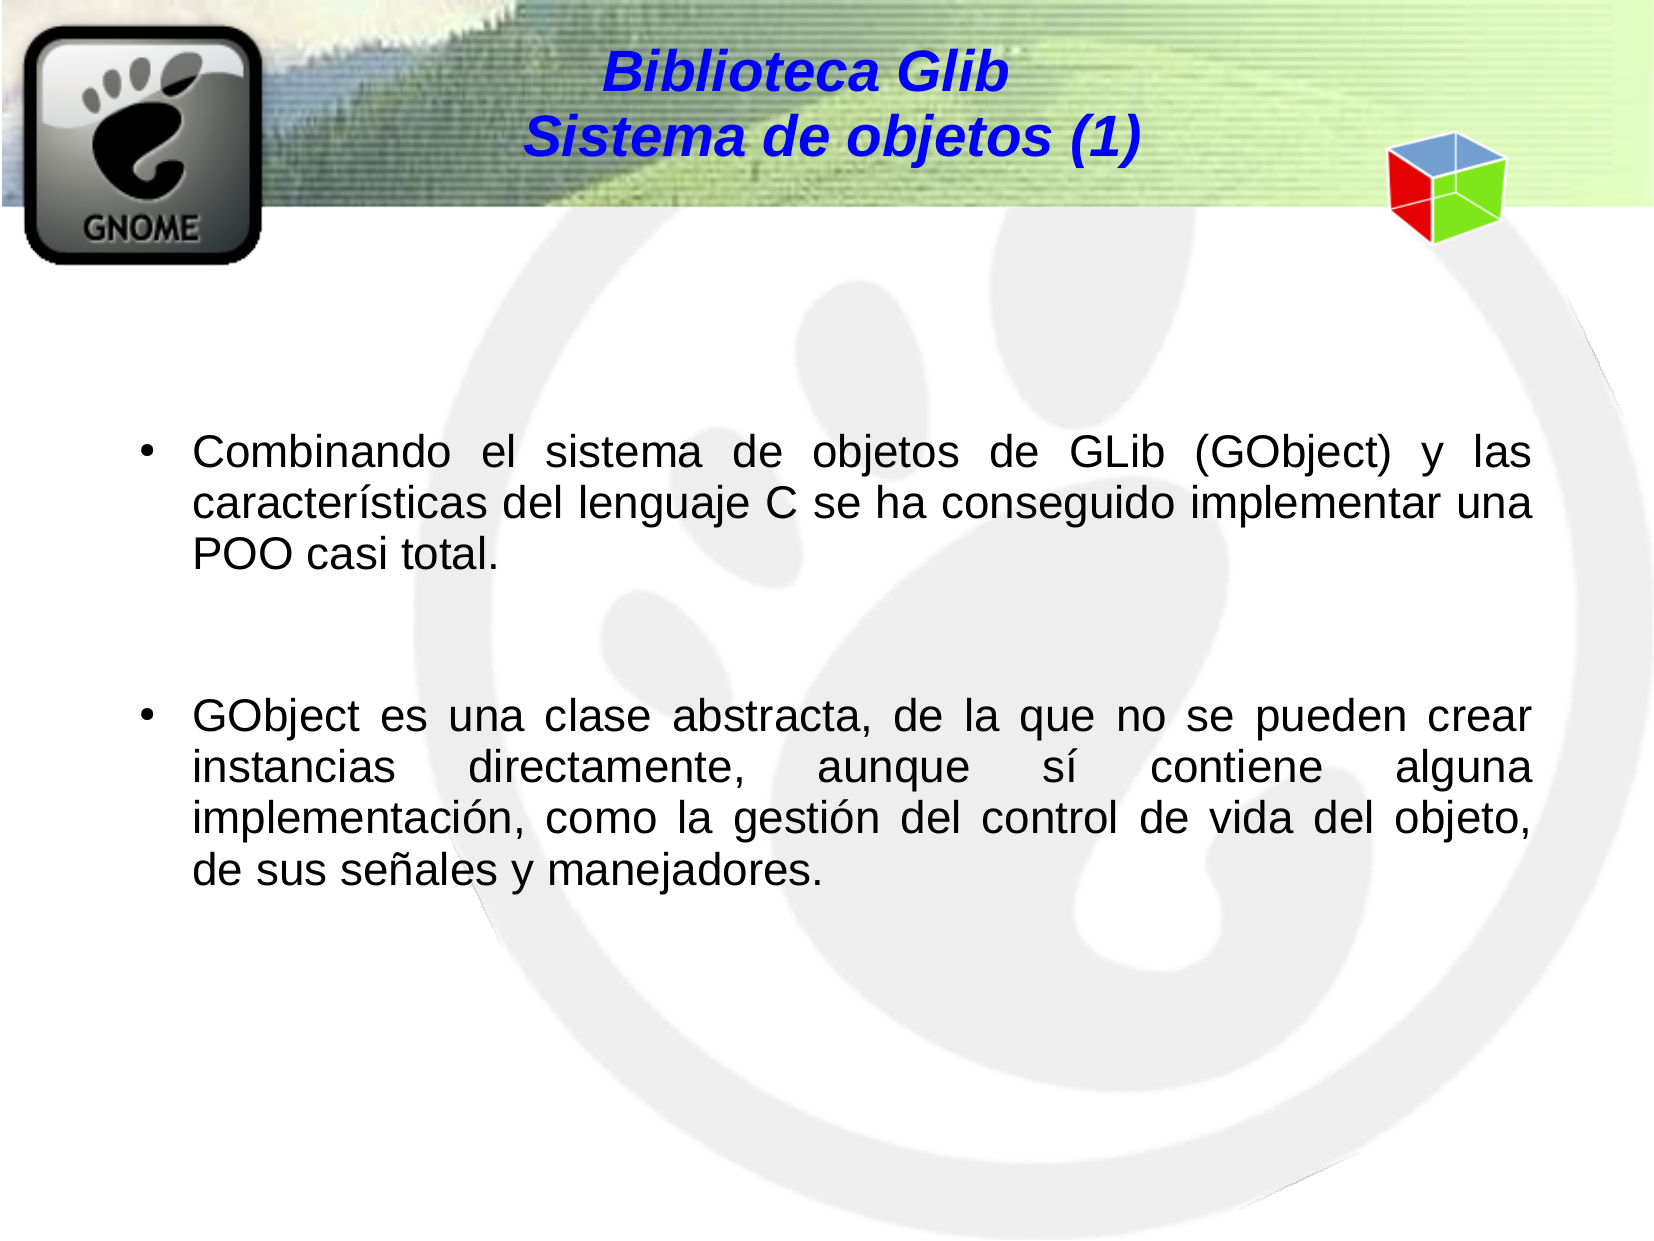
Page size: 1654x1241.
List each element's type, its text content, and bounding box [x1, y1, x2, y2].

list Combinando el sistema de objetos de GLib (GObject) y las características del lenguaje C se ha conseguido implementar una POO casi total. GObject es una clase abstracta, de la que no se pueden crear instancias directamente, aunque sí contiene alguna implementación, como la gestión del control de vida del objeto, de sus señales y manejadores. [121, 344, 1534, 1127]
title Biblioteca Glib Sistema de objetos (1) [236, 0, 1359, 208]
picture [2, 0, 1654, 1240]
